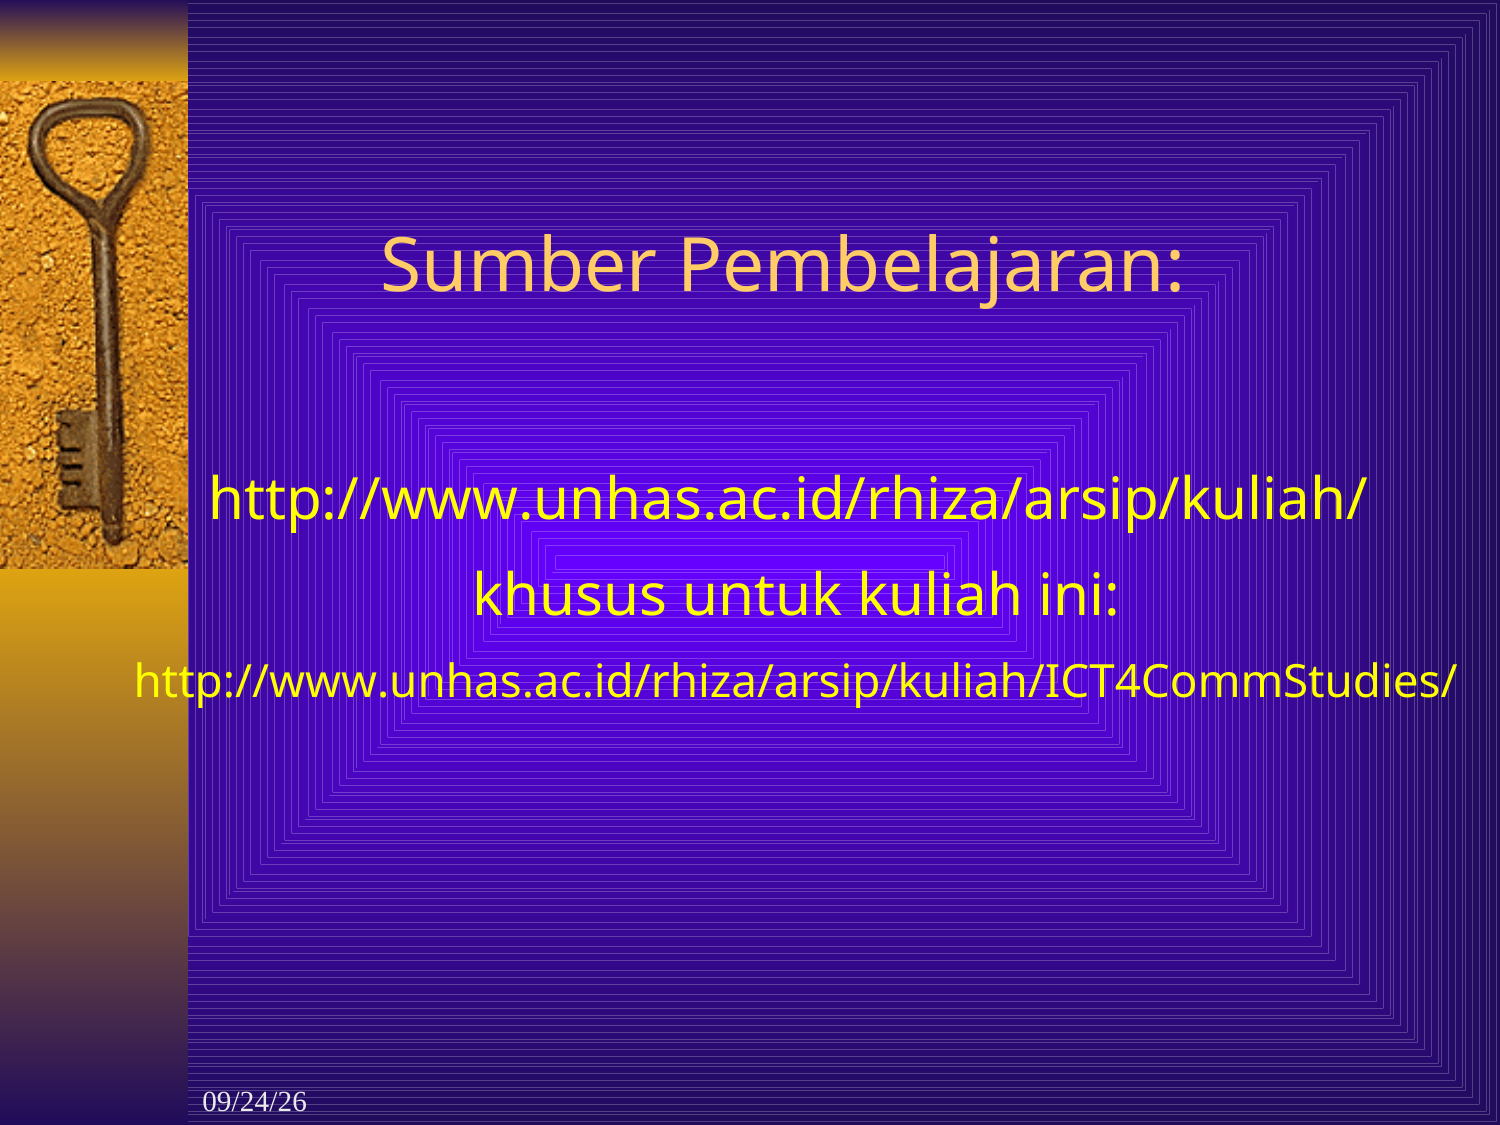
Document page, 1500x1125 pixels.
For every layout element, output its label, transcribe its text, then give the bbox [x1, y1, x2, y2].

title Sumber Pembelajaran: [119, 171, 1447, 355]
list http://www.unhas.ac.id/rhiza/arsip/kuliah/ khusus untuk kuliah ini: http://www.unhas.ac.id/rhiza/arsip/kuliah/ICT4CommStudies/ [54, 457, 1500, 709]
picture [0, 81, 188, 569]
